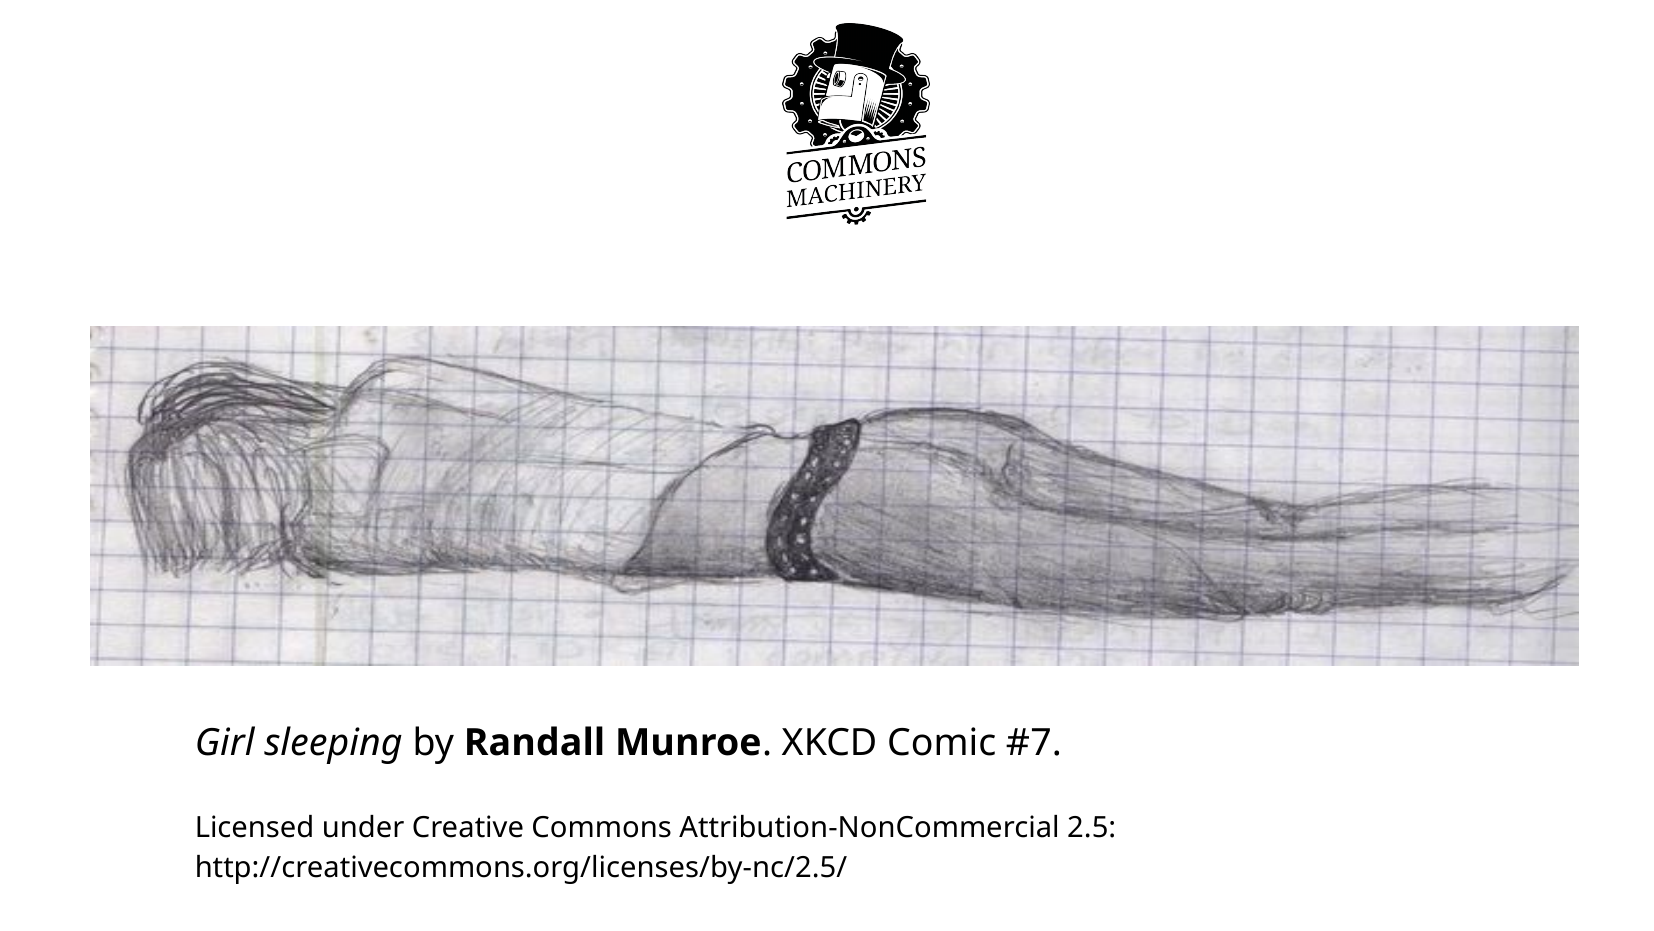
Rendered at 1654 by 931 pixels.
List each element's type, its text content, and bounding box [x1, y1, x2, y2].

text_box Girl sleeping by Randall Munroe. XKCD Comic #7. Licensed under Creative Commons Attribution-NonCommercial 2.5: http://creativecommons.org/licenses/by-nc/2.5/ [180, 708, 1456, 890]
picture [90, 326, 1579, 667]
picture [782, 23, 930, 225]
